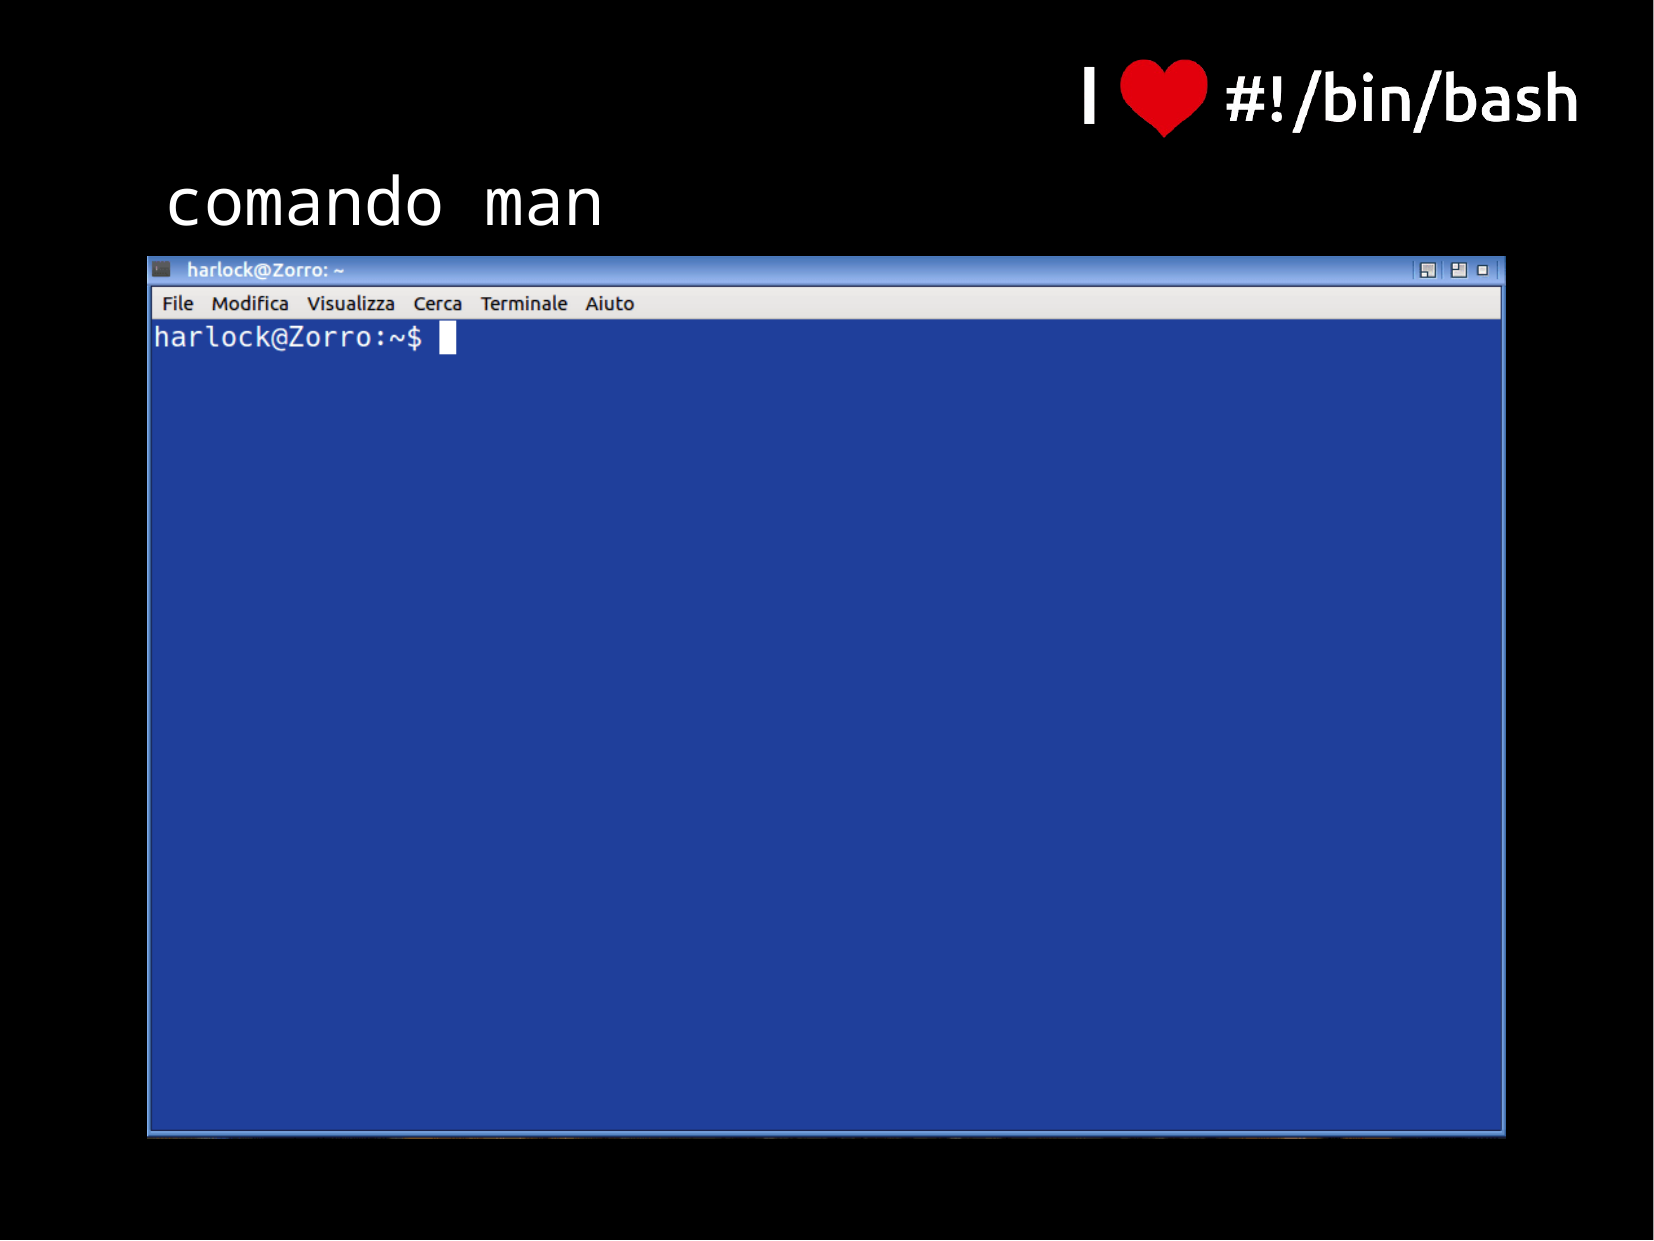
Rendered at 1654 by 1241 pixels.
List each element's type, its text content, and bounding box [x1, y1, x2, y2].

picture [147, 256, 1506, 1139]
picture [1064, 45, 1595, 154]
text_box comando man [149, 146, 623, 240]
